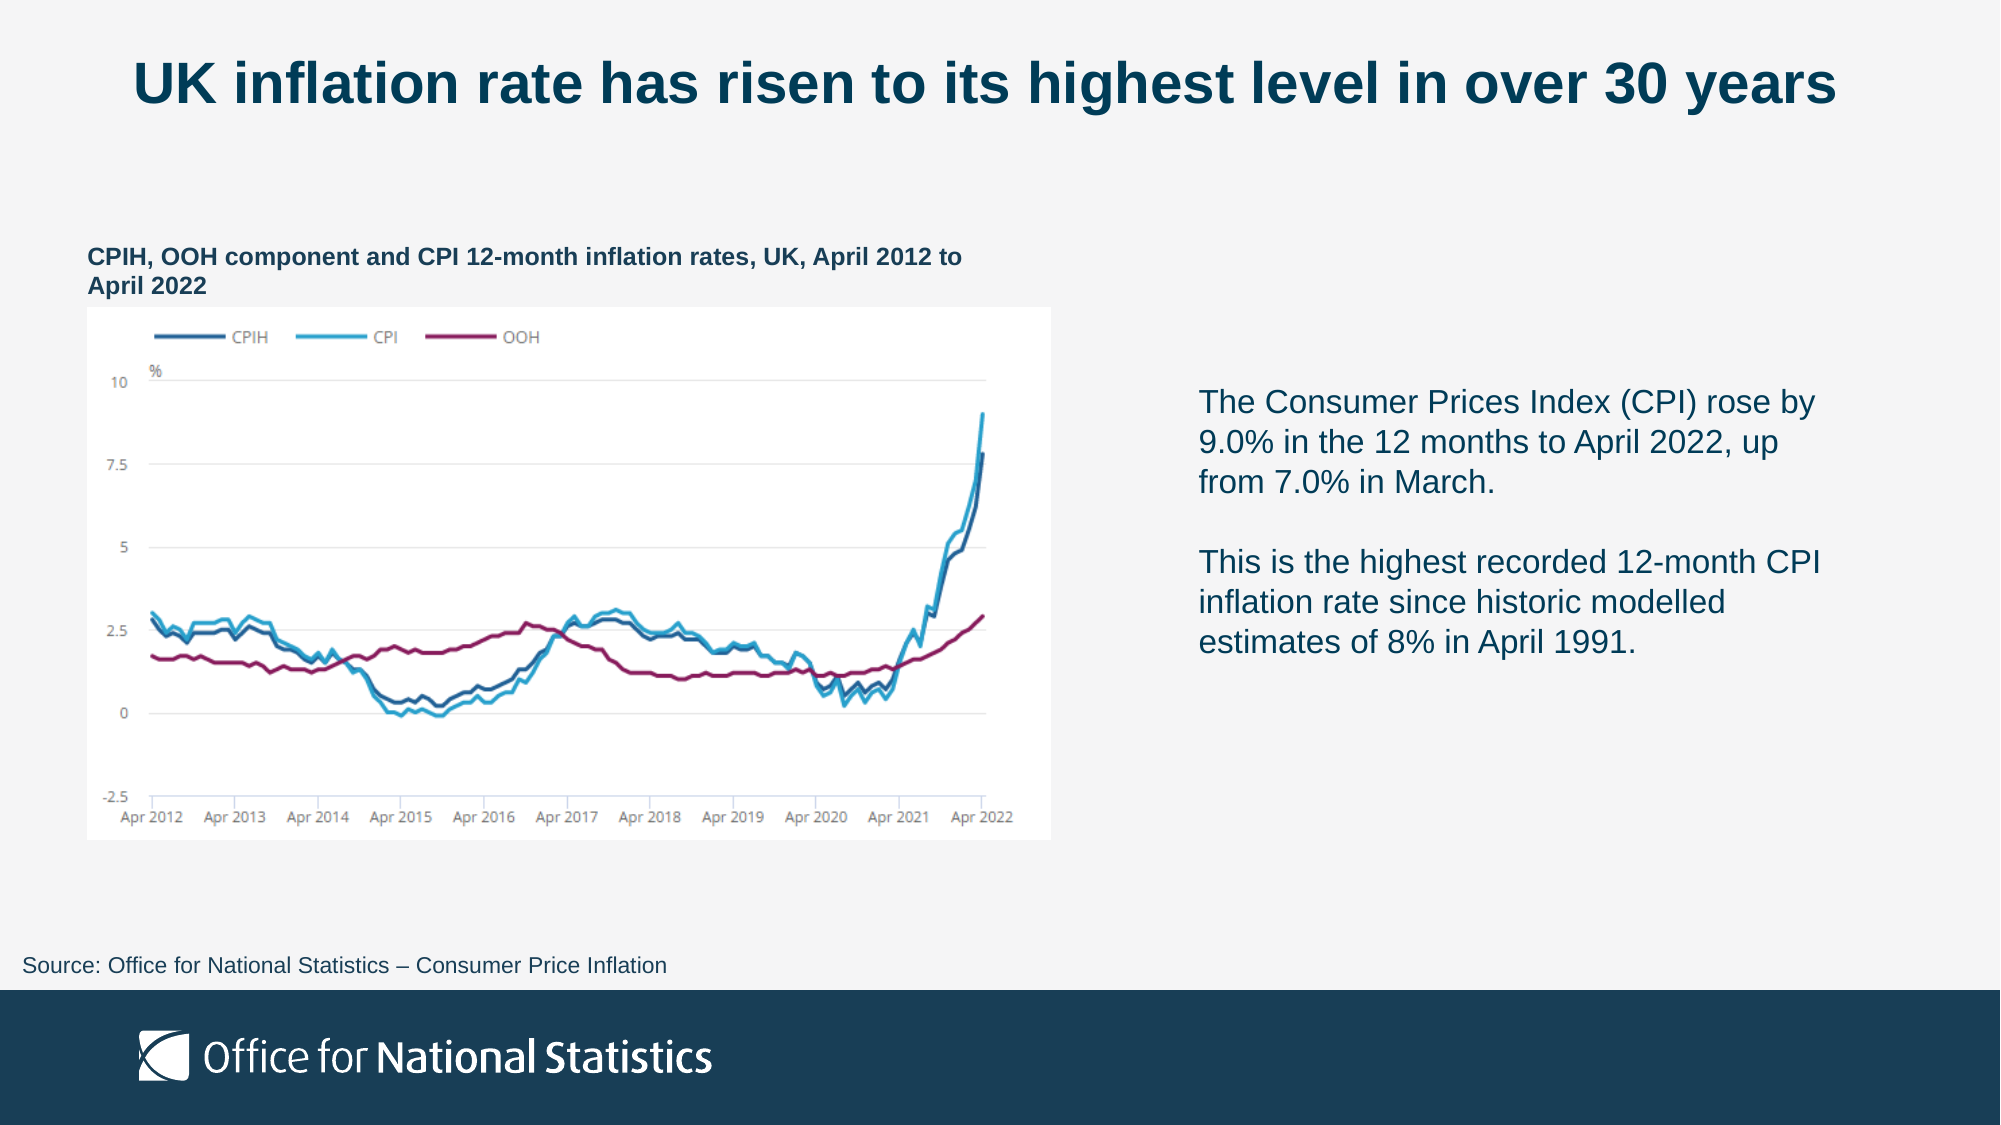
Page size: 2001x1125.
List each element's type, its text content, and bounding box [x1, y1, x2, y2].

text_box The Consumer Prices Index (CPI) rose by 9.0% in the 12 months to April 2022, up from 7.0% in March. This is the highest recorded 12-month CPI inflation rate since historic modelled estimates of 8% in April 1991. [1183, 373, 1867, 672]
picture [87, 307, 1051, 840]
text_box CPIH, OOH component and CPI 12-month inflation rates, UK, April 2012 to April 2022 [87, 231, 1001, 307]
text_box Source: Office for National Statistics – Consumer Price Inflation [22, 942, 735, 986]
title UK inflation rate has risen to its highest level in over 30 years [133, 50, 1867, 187]
